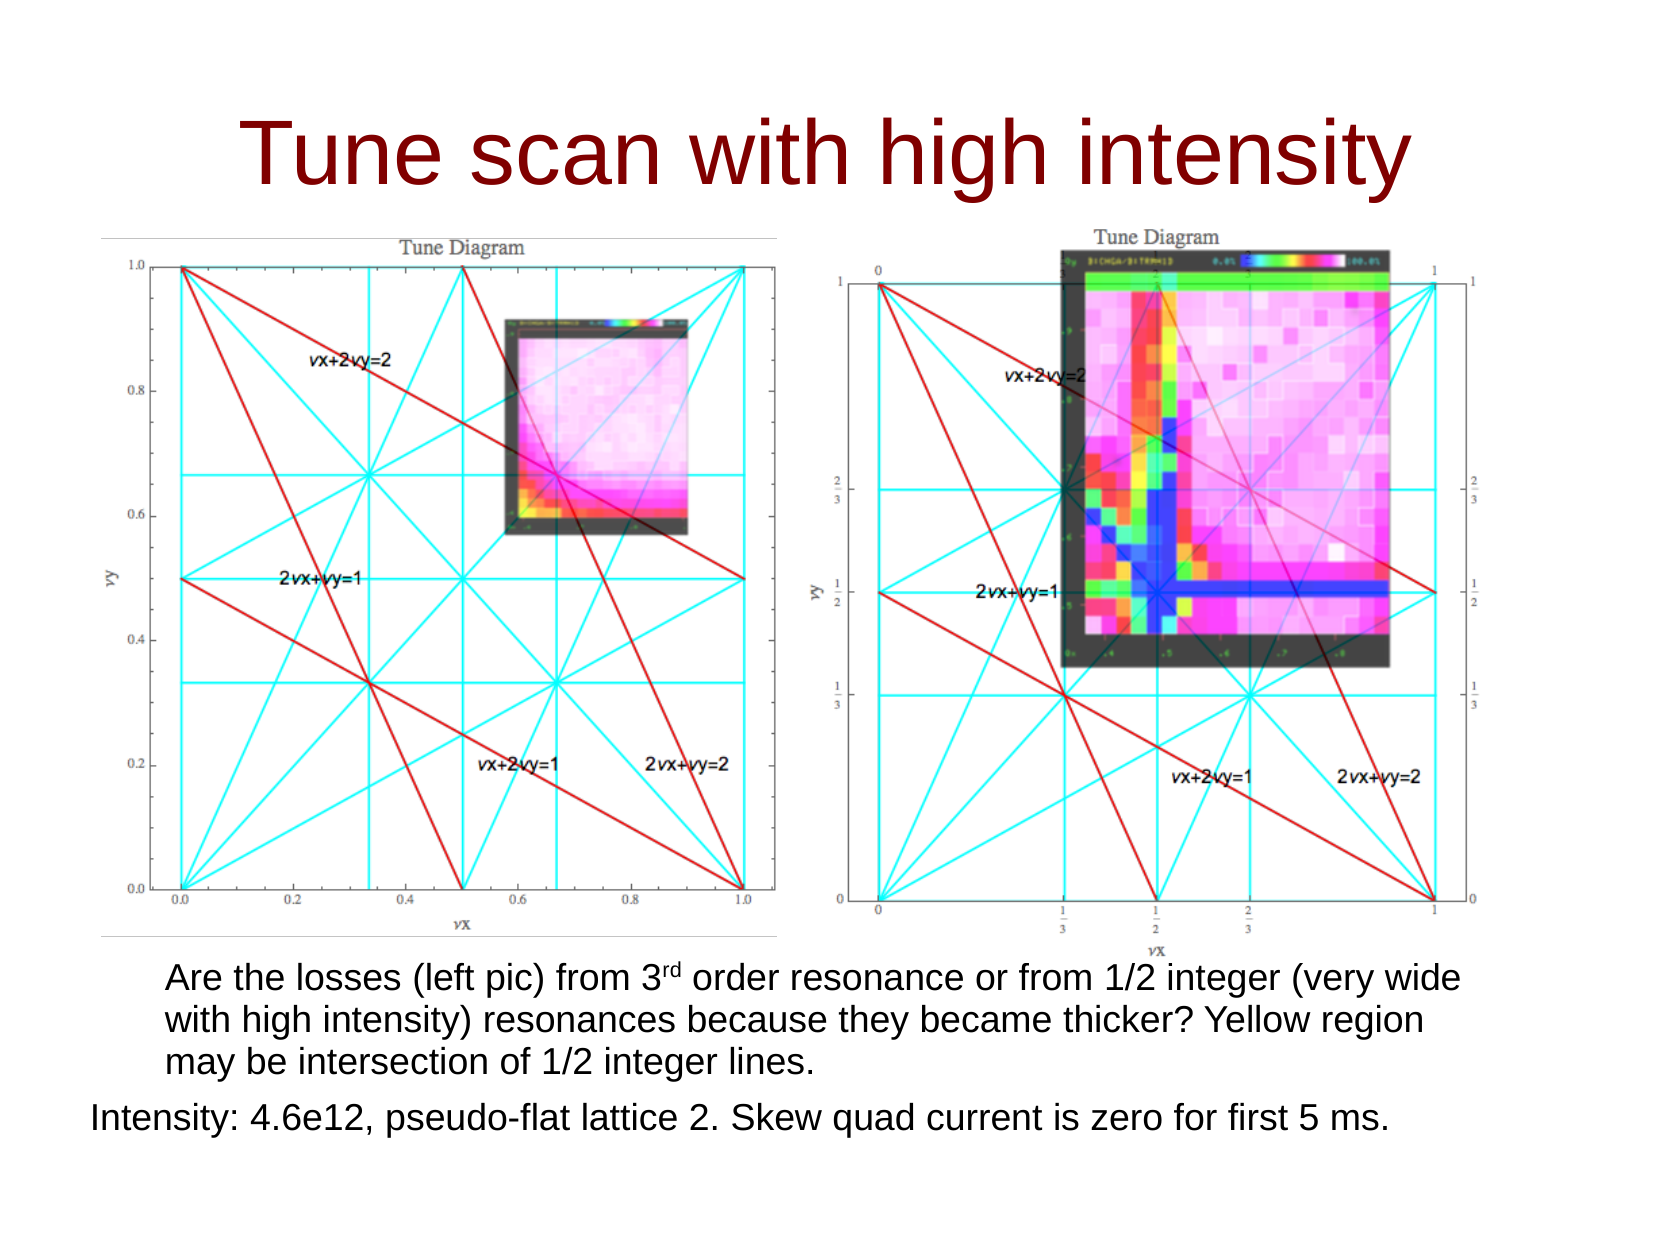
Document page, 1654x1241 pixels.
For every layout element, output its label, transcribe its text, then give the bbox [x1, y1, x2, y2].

picture [101, 221, 777, 954]
title Tune scan with high intensity [82, 49, 1571, 257]
text_box Intensity: 4.6e12, pseudo-flat lattice 2. Skew quad current is zero for first 5 ms. [75, 1088, 1617, 1174]
picture [806, 228, 1482, 963]
text_box Are the losses (left pic) from 3rd order resonance or from 1/2 integer (very wide with high intensity) resonances because they became thicker? Yellow region may be intersection of 1/2 integer lines. [150, 948, 1482, 1090]
